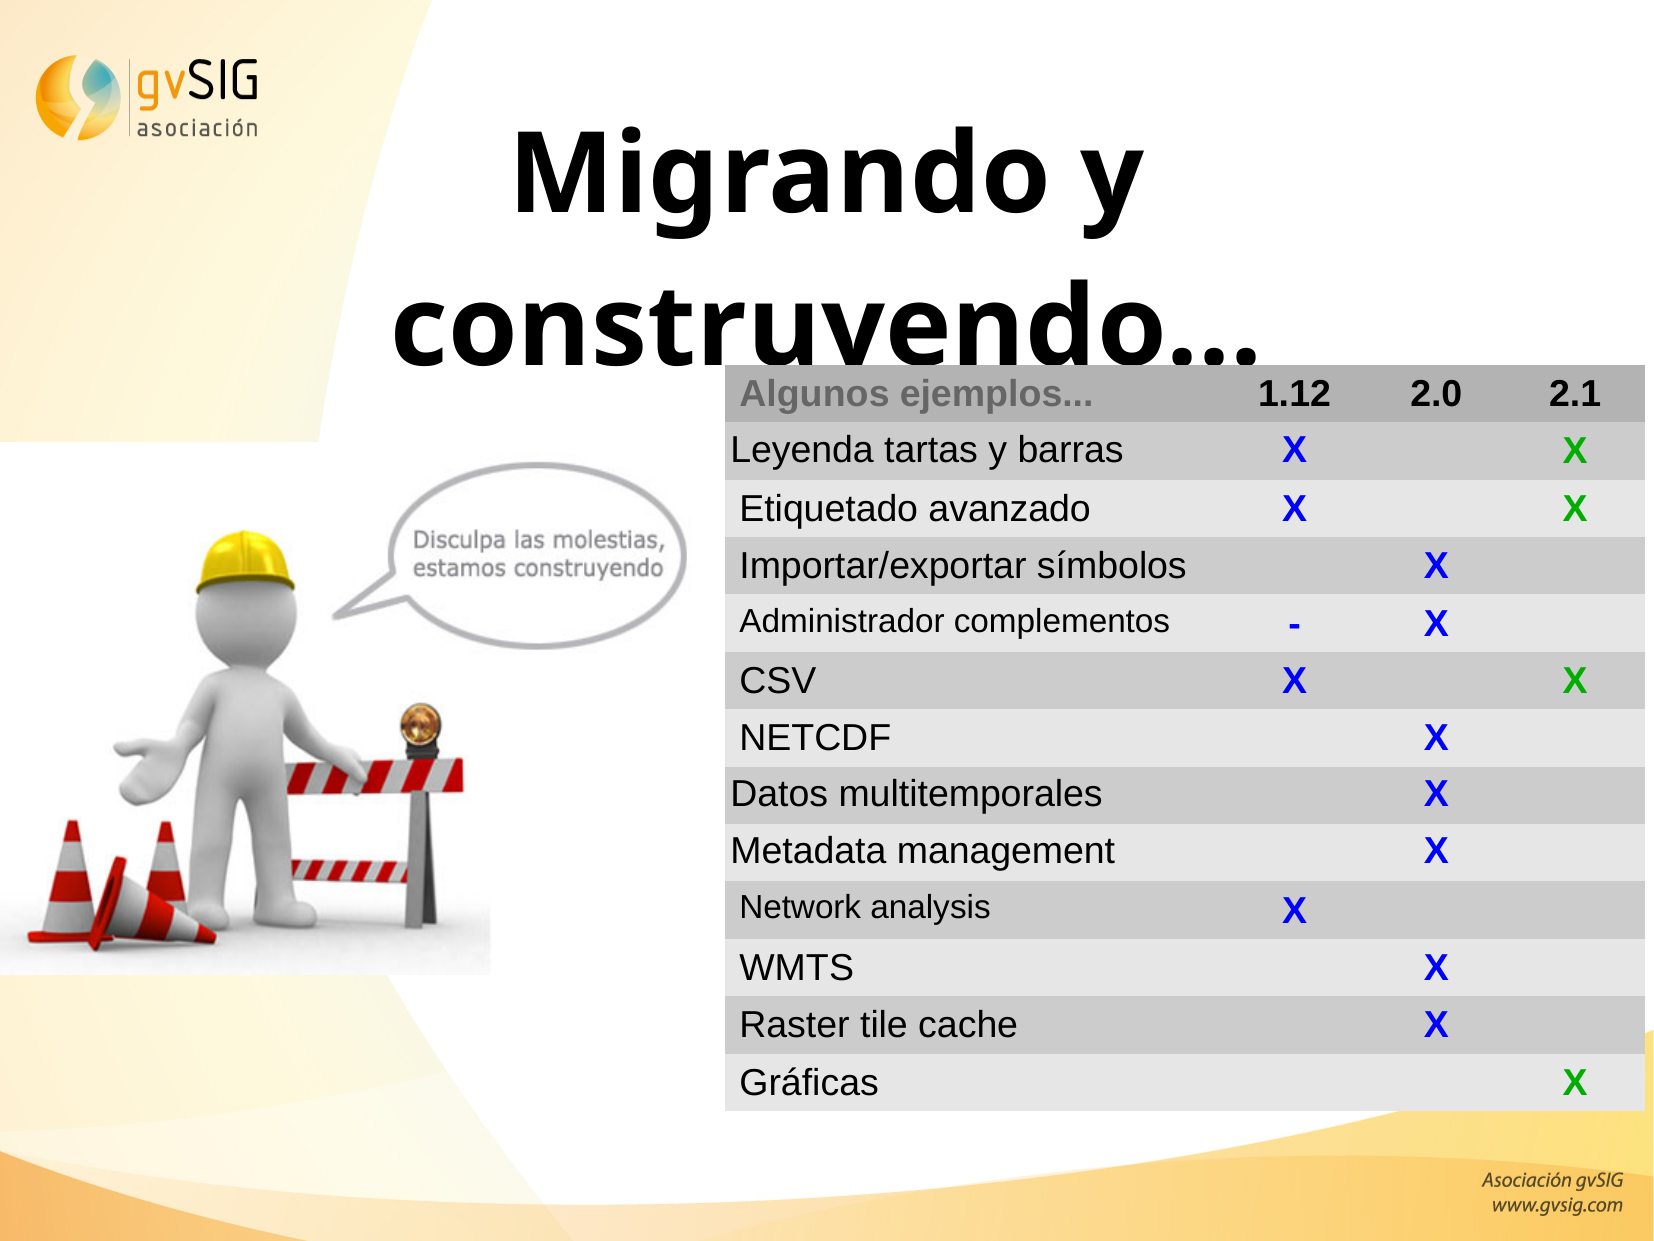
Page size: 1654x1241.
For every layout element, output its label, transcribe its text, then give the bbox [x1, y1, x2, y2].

table_cell [1506, 996, 1645, 1054]
table_cell [1506, 881, 1645, 939]
table_cell X [1222, 881, 1367, 939]
table_cell [1222, 824, 1367, 881]
table_cell Datos multitemporales [725, 767, 1222, 824]
table_cell [1367, 480, 1506, 537]
table_cell Raster tile cache [725, 996, 1222, 1054]
table_cell NETCDF [725, 709, 1222, 767]
table_cell [1506, 824, 1645, 881]
table_header 2.0 [1367, 365, 1506, 422]
table_cell Administrador complementos [725, 594, 1222, 652]
table_cell [1222, 767, 1367, 824]
table_cell [1222, 1054, 1367, 1111]
table_cell X [1506, 652, 1645, 709]
table_cell X [1367, 709, 1506, 767]
table_cell [1222, 709, 1367, 767]
table_cell [1367, 422, 1506, 480]
table_cell [1222, 996, 1367, 1054]
table_cell WMTS [725, 939, 1222, 996]
table_cell X [1506, 480, 1645, 537]
table_cell X [1367, 824, 1506, 881]
table_cell Leyenda tartas y barras [725, 422, 1222, 480]
table_cell CSV [725, 652, 1222, 709]
table_cell X [1506, 1054, 1645, 1111]
table_header 1.12 [1222, 365, 1367, 422]
table_cell [1367, 1054, 1506, 1111]
table_cell [1367, 881, 1506, 939]
title Migrando y construyendo... [58, 141, 1595, 349]
table_cell Etiquetado avanzado [725, 480, 1222, 537]
table_header 2.1 [1506, 365, 1645, 422]
table_cell X [1367, 537, 1506, 594]
picture [0, 0, 1654, 1241]
table_cell X [1367, 939, 1506, 996]
table_cell - [1222, 594, 1367, 652]
table_cell X [1506, 422, 1645, 480]
table_cell X [1367, 996, 1506, 1054]
table_cell [1506, 594, 1645, 652]
table_cell Importar/exportar símbolos [725, 537, 1222, 594]
table_cell X [1222, 652, 1367, 709]
table_cell X [1367, 594, 1506, 652]
table_cell [1367, 652, 1506, 709]
table_cell Network analysis [725, 881, 1222, 939]
table_cell X [1367, 767, 1506, 824]
table_cell X [1222, 480, 1367, 537]
table_header Algunos ejemplos... [725, 365, 1222, 422]
table_cell [1222, 939, 1367, 996]
table_cell Metadata management [725, 824, 1222, 881]
table_cell [1506, 709, 1645, 767]
table_cell [1222, 537, 1367, 594]
table_cell [1506, 537, 1645, 594]
table_cell [1506, 939, 1645, 996]
table_cell X [1222, 422, 1367, 480]
table_cell [1506, 767, 1645, 824]
table_cell Gráficas [725, 1054, 1222, 1111]
